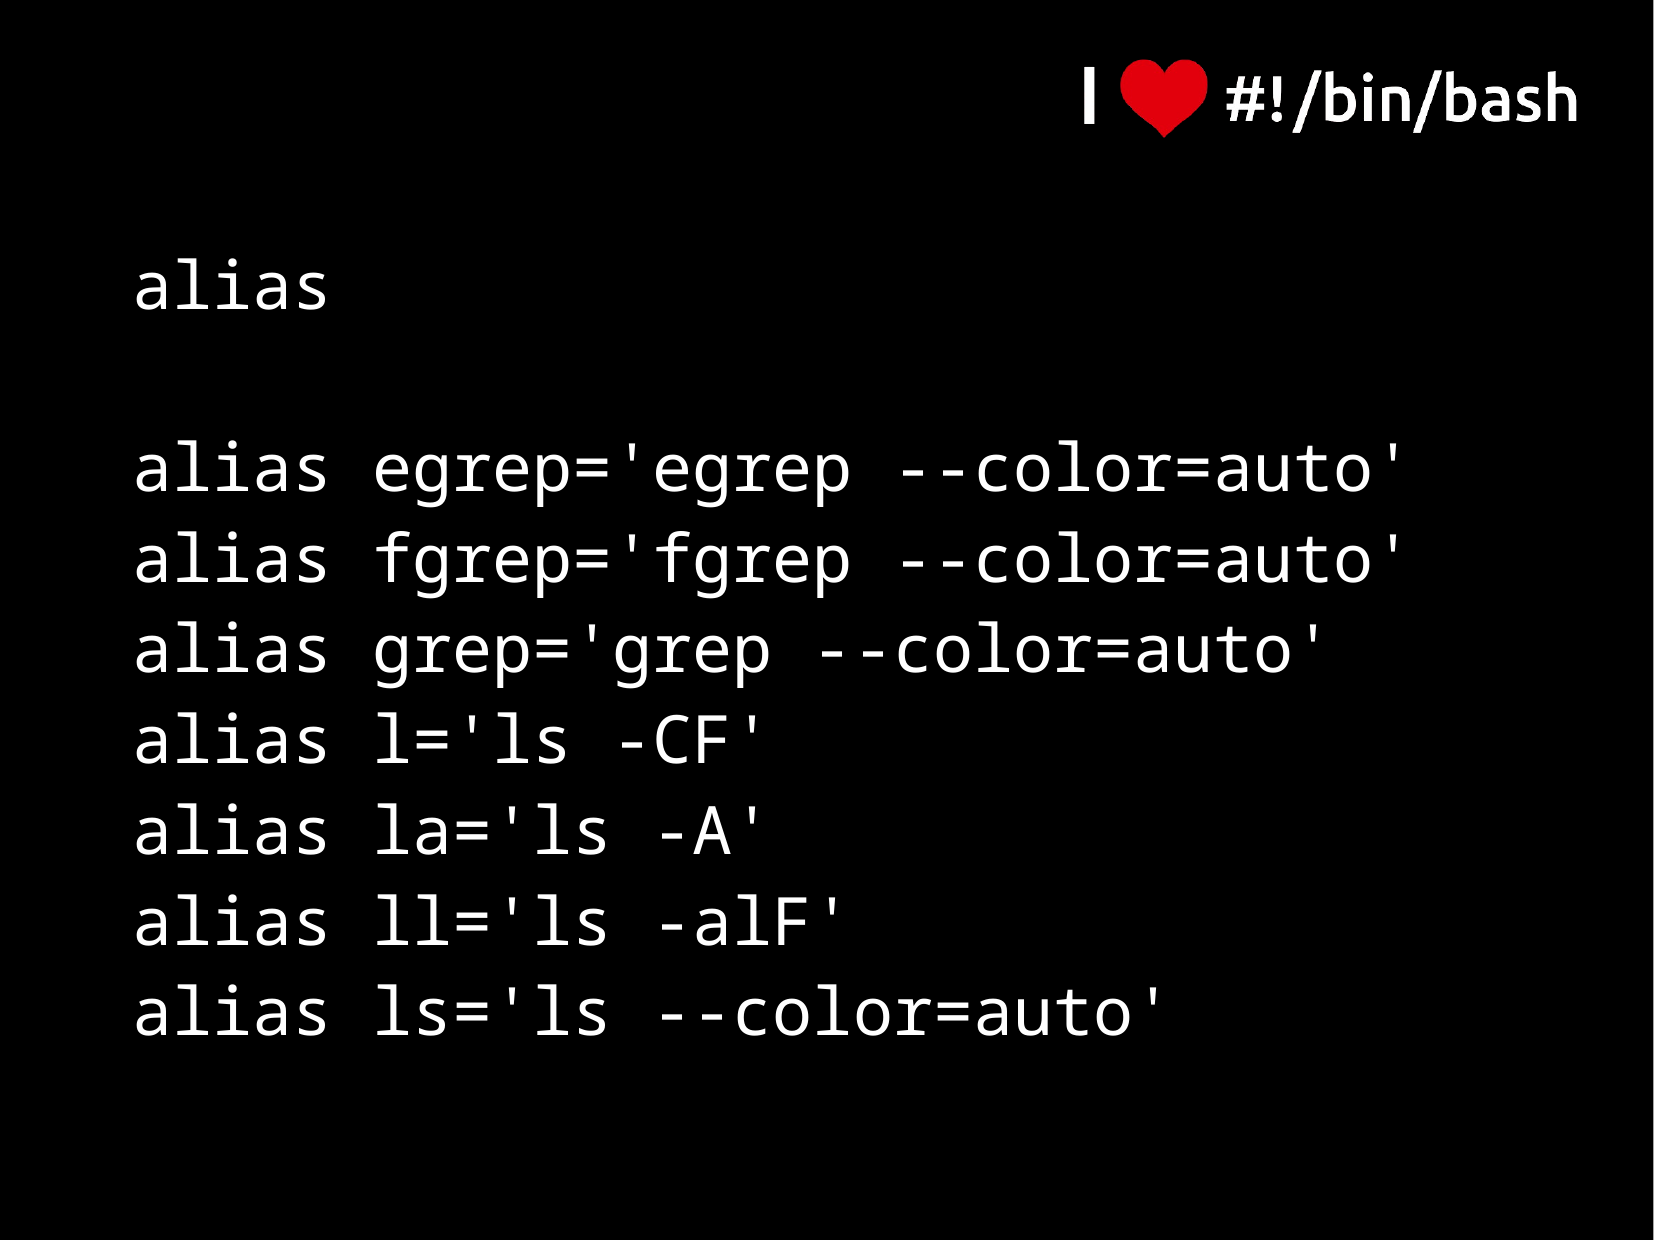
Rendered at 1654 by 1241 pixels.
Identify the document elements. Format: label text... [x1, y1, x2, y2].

text_box alias alias egrep='egrep --color=auto' alias fgrep='fgrep --color=auto' alias grep='grep --color=auto' alias l='ls -CF' alias la='ls -A' alias ll='ls -alF' alias ls='ls --color=auto' [118, 231, 1510, 1024]
picture [1064, 45, 1595, 154]
